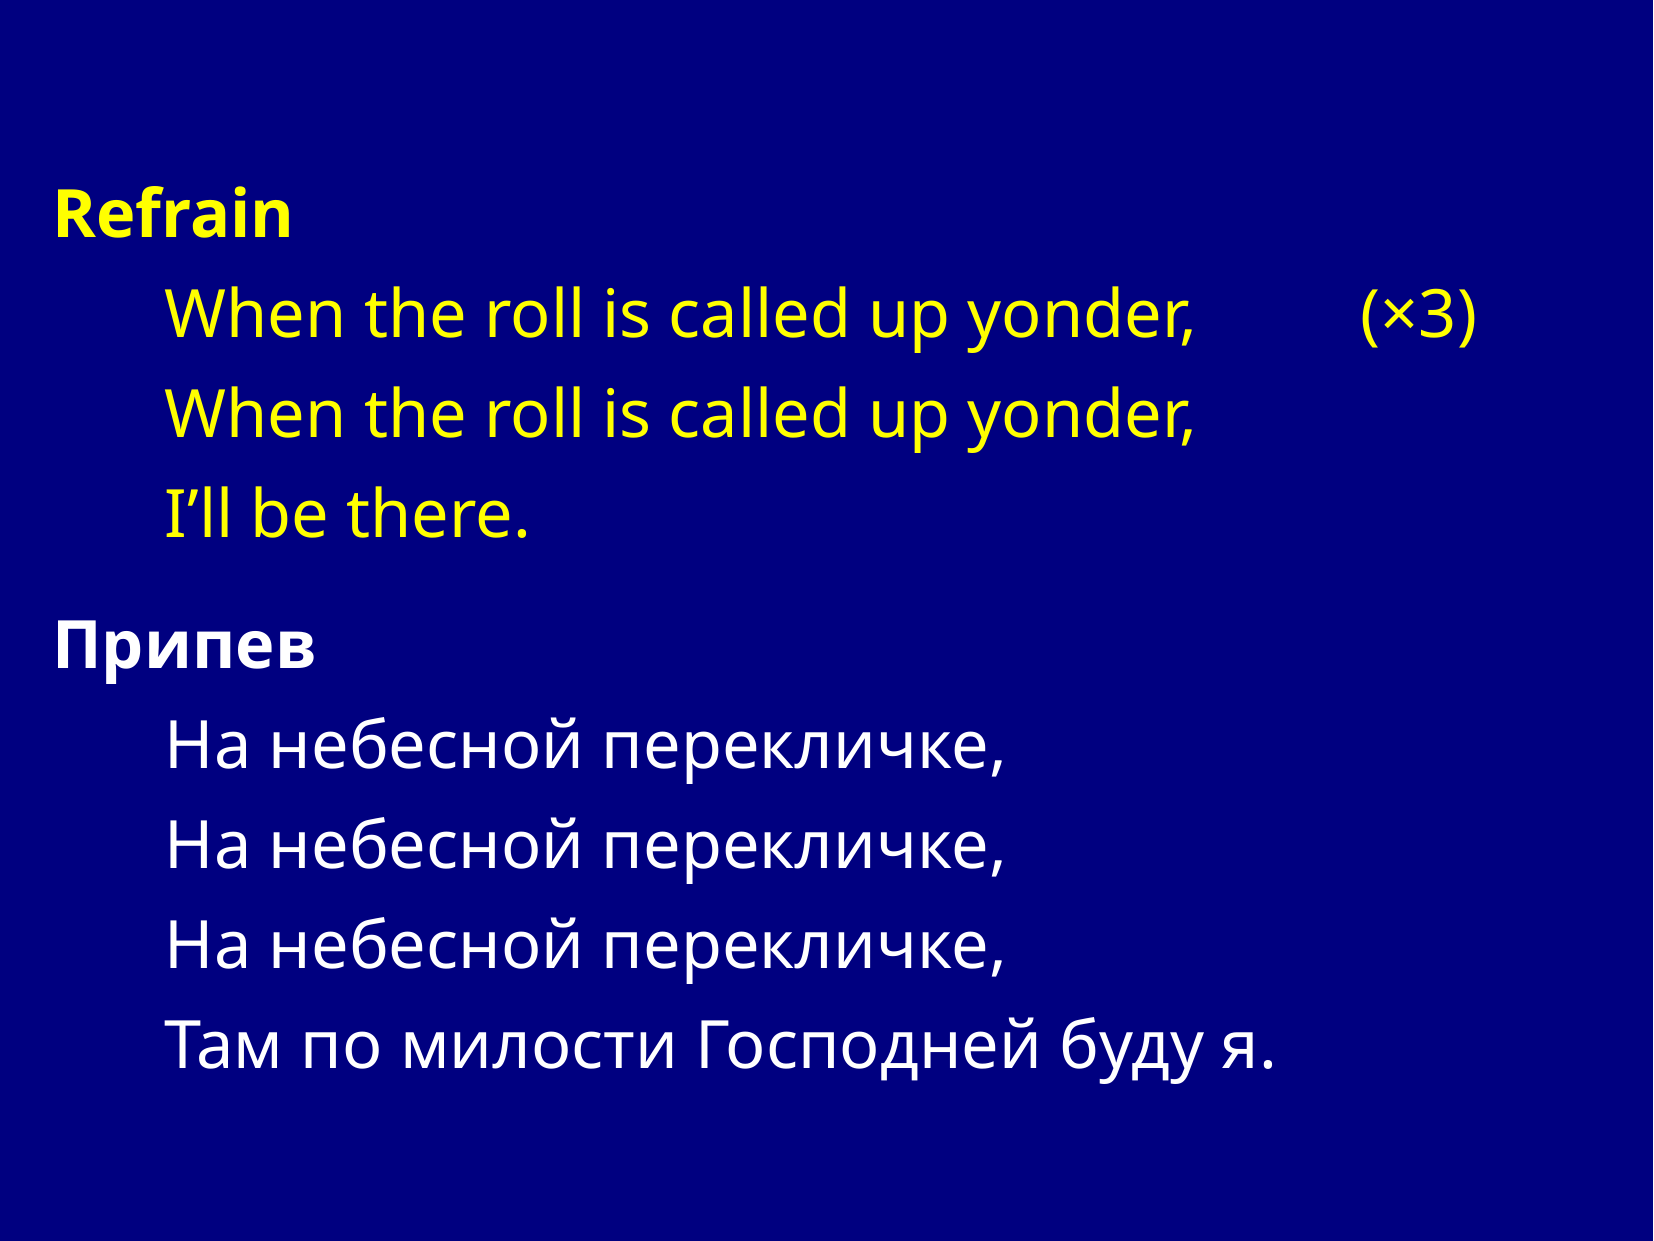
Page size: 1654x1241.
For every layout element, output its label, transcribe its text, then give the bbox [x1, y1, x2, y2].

text_box Refrain When the roll is called up yonder, (×3) When the roll is called up yonder, I’ll be there. [37, 150, 1651, 638]
text_box Припев На небесной перекличке, На небесной перекличке, На небесной перекличке, Там по милости Господней буду я. [37, 581, 1538, 1163]
